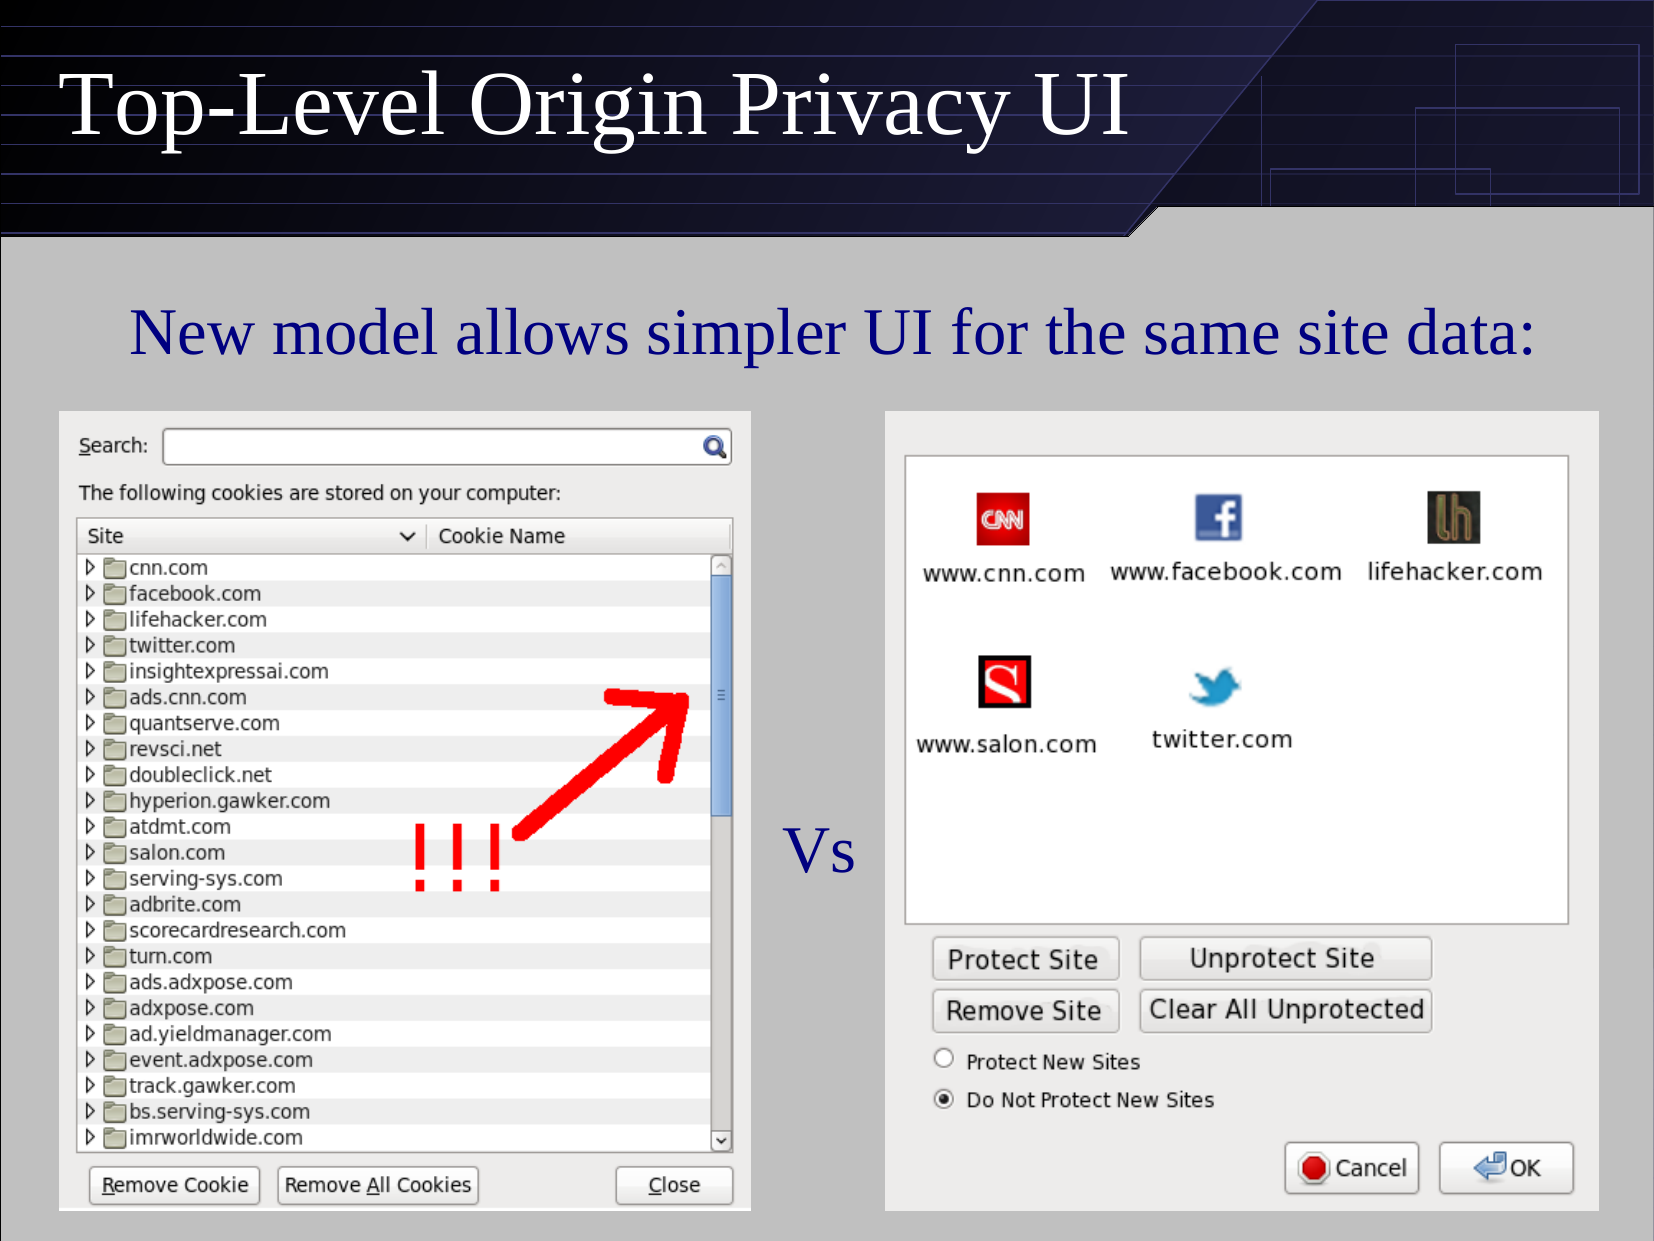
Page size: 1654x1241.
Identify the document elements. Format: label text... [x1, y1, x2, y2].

title Top-Level Origin Privacy UI [59, 0, 1447, 208]
list New model allows simpler UI for the same site data: Vs [129, 295, 1542, 1077]
picture [885, 411, 1599, 1211]
picture [59, 411, 751, 1211]
